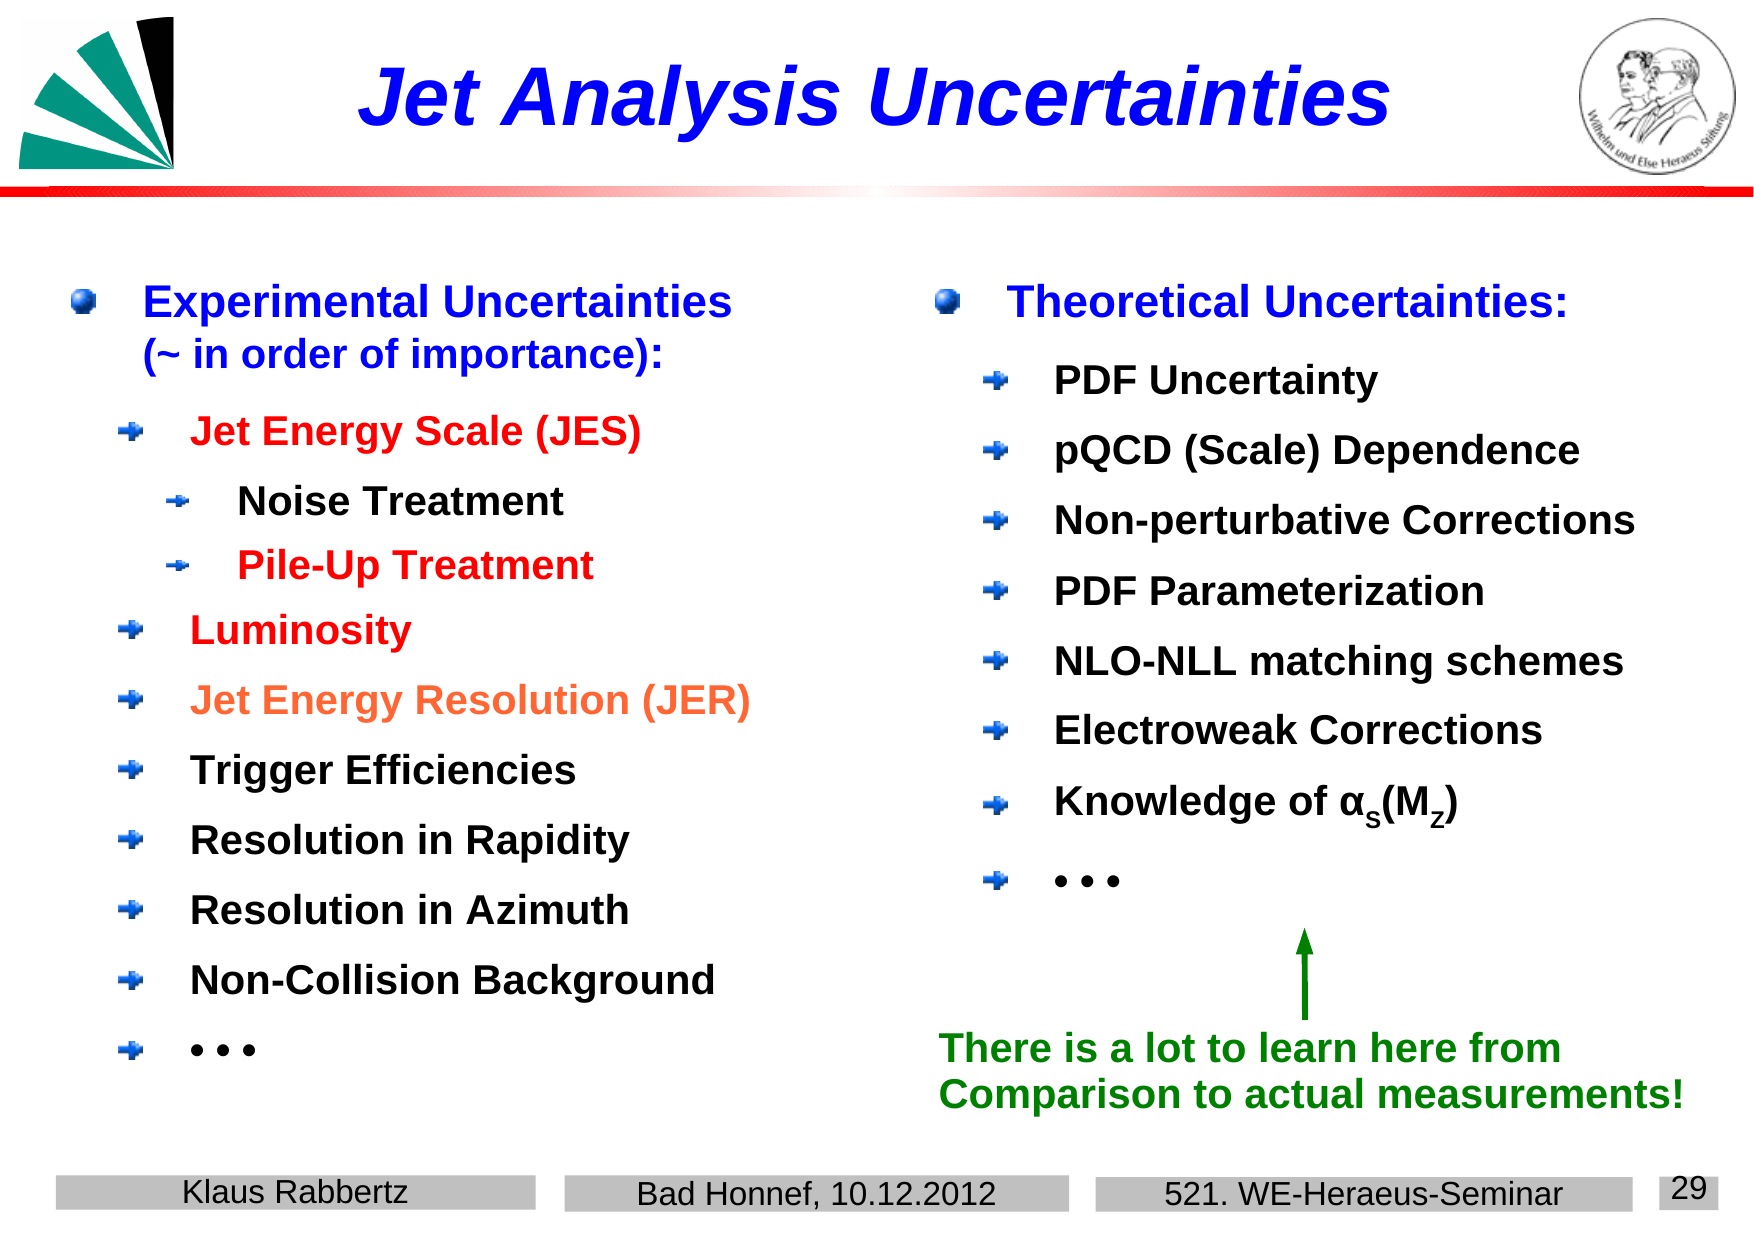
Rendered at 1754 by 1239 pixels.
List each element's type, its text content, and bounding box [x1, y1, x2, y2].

picture [19, 17, 174, 171]
text_box There is a lot to learn here from Comparison to actual measurements! [926, 1018, 1698, 1124]
picture [1579, 18, 1736, 175]
title Jet Analysis Uncertainties [191, 0, 1560, 194]
list Theoretical Uncertainties: PDF Uncertainty pQCD (Scale) Dependence Non-perturbative Corrections PDF Parameterization NLO-NLL matching schemes Electroweak Corrections Knowledge of αS(MZ) • • • [924, 276, 1645, 905]
list Experimental Uncertainties (~ in order of importance): Jet Energy Scale (JES) Noise Treatment Pile-Up Treatment Luminosity Jet Energy Resolution (JER) Trigger Efficiencies Resolution in Rapidity Resolution in Azimuth Non-Collision Background • • • [59, 275, 781, 1074]
